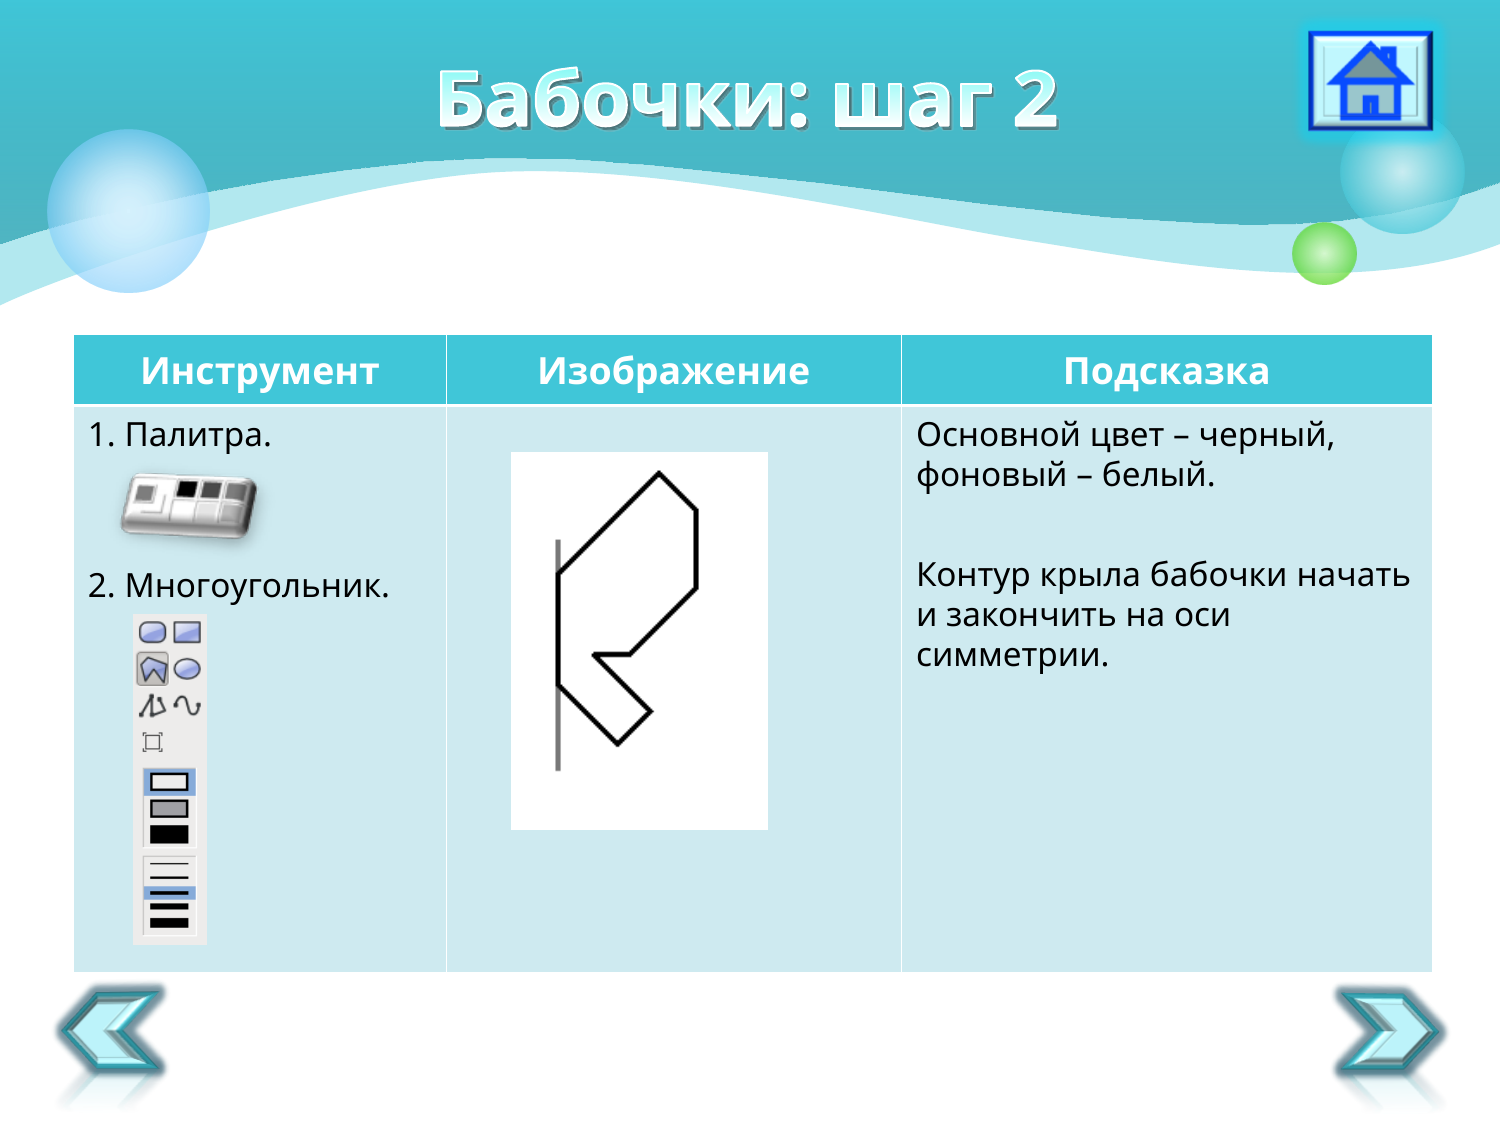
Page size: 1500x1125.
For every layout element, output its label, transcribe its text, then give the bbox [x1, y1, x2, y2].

text_box Бабочки: шаг 2 [487, 83, 527, 127]
picture [43, 972, 179, 1125]
picture [133, 614, 207, 945]
table_cell 1. Палитра. 2. Многоугольник. [74, 407, 446, 972]
table_header Подсказка [902, 335, 1432, 404]
text_box Бабочки: шаг 2 [634, 84, 676, 126]
text_box Бабочки: шаг 2 [910, 83, 949, 127]
picture [89, 453, 293, 571]
text_box Бабочки: шаг 2 [1015, 70, 1056, 126]
text_box Бабочки: шаг 2 [960, 84, 991, 126]
text_box Бабочки: шаг 2 [441, 71, 481, 126]
table_cell [447, 407, 901, 972]
table_cell Основной цвет – черный, фоновый – белый. Контур крыла бабочки начать и закончить на оси симметрии. [902, 407, 1432, 972]
picture [511, 452, 768, 830]
text_box Бабочки: шаг 2 [584, 83, 627, 127]
picture [1321, 974, 1459, 1125]
table_header Изображение [447, 335, 901, 404]
text_box Бабочки: шаг 2 [736, 84, 782, 126]
table_header Инструмент [74, 335, 446, 404]
text_box Бабочки: шаг 2 [535, 67, 578, 127]
text_box Бабочки: шаг 2 [687, 84, 731, 126]
text_box Бабочки: шаг 2 [836, 84, 901, 126]
picture [46, 128, 211, 294]
picture [1284, 6, 1466, 286]
